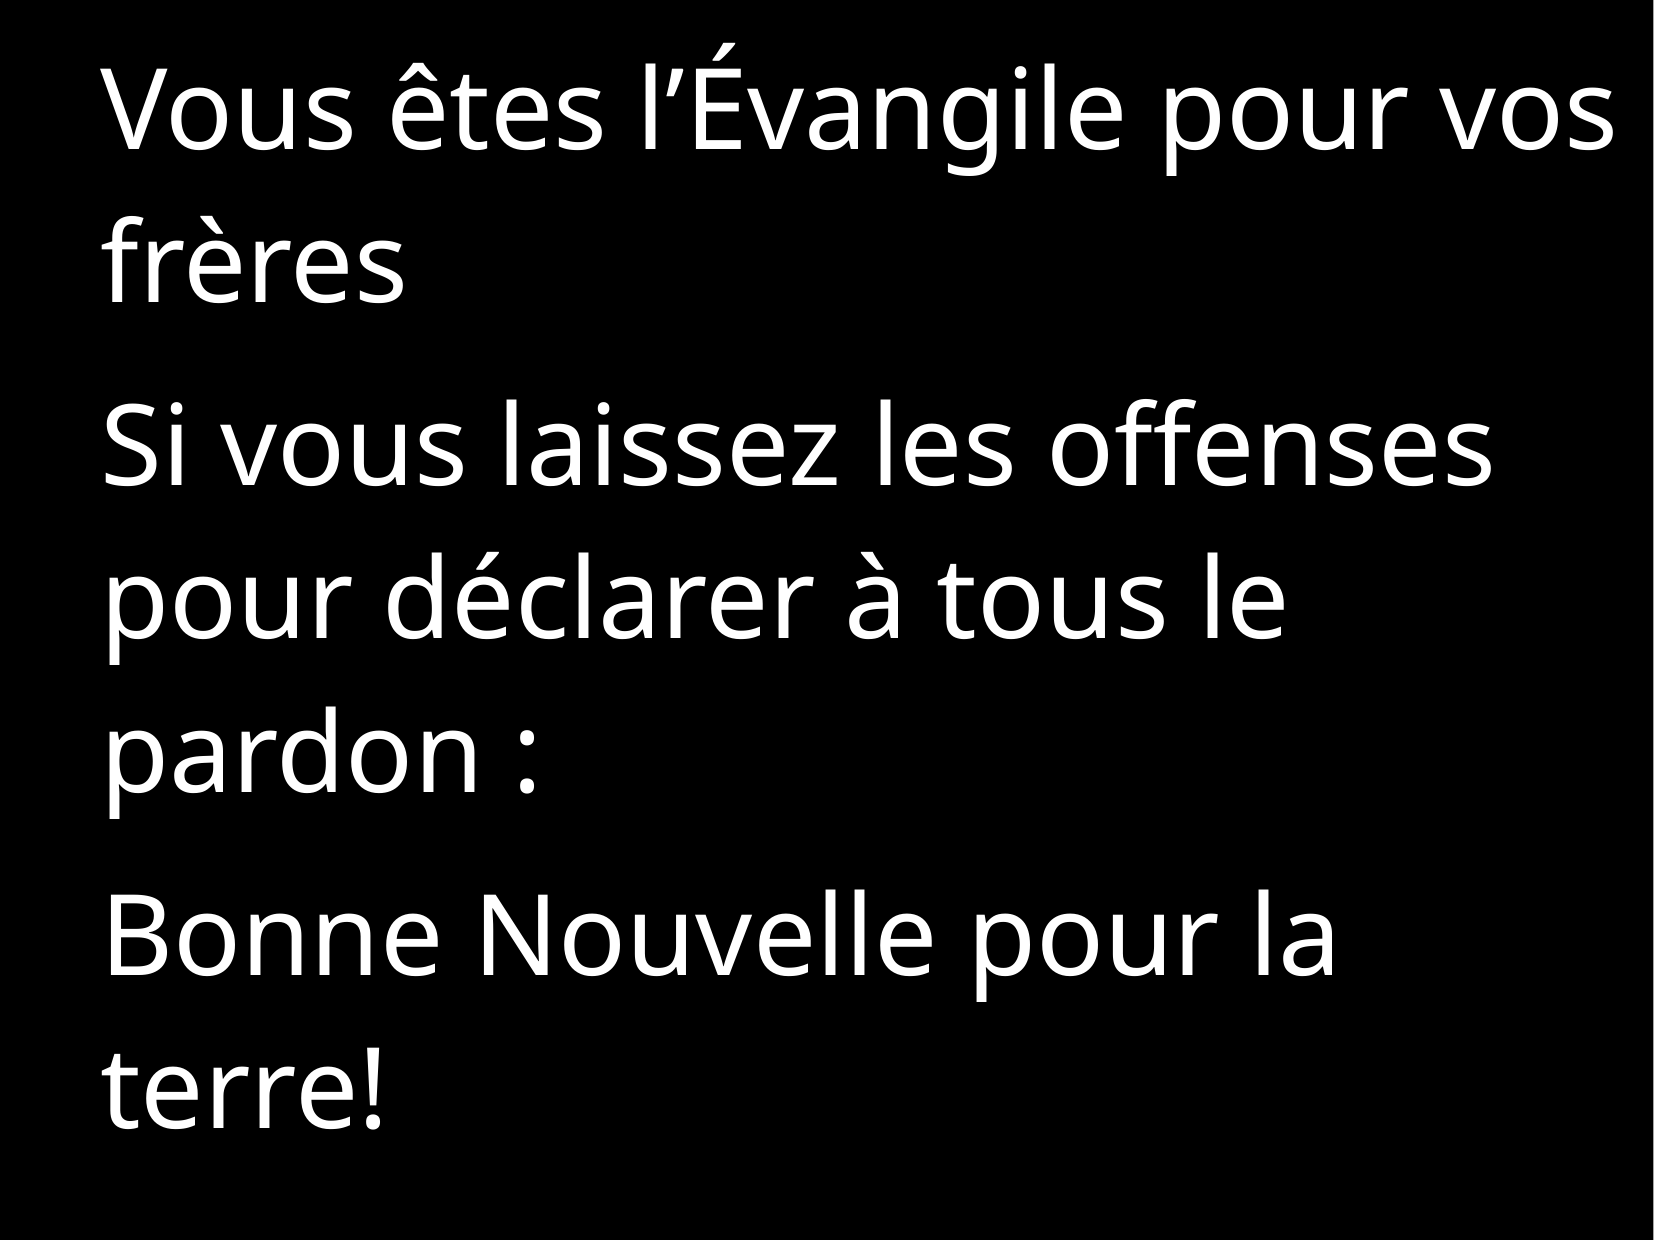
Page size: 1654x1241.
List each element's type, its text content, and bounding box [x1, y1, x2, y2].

list Vous êtes l’Évangile pour vos frères Si vous laissez les offenses pour déclarer à tous le pardon : Bonne Nouvelle pour la terre! [29, 29, 1625, 1187]
